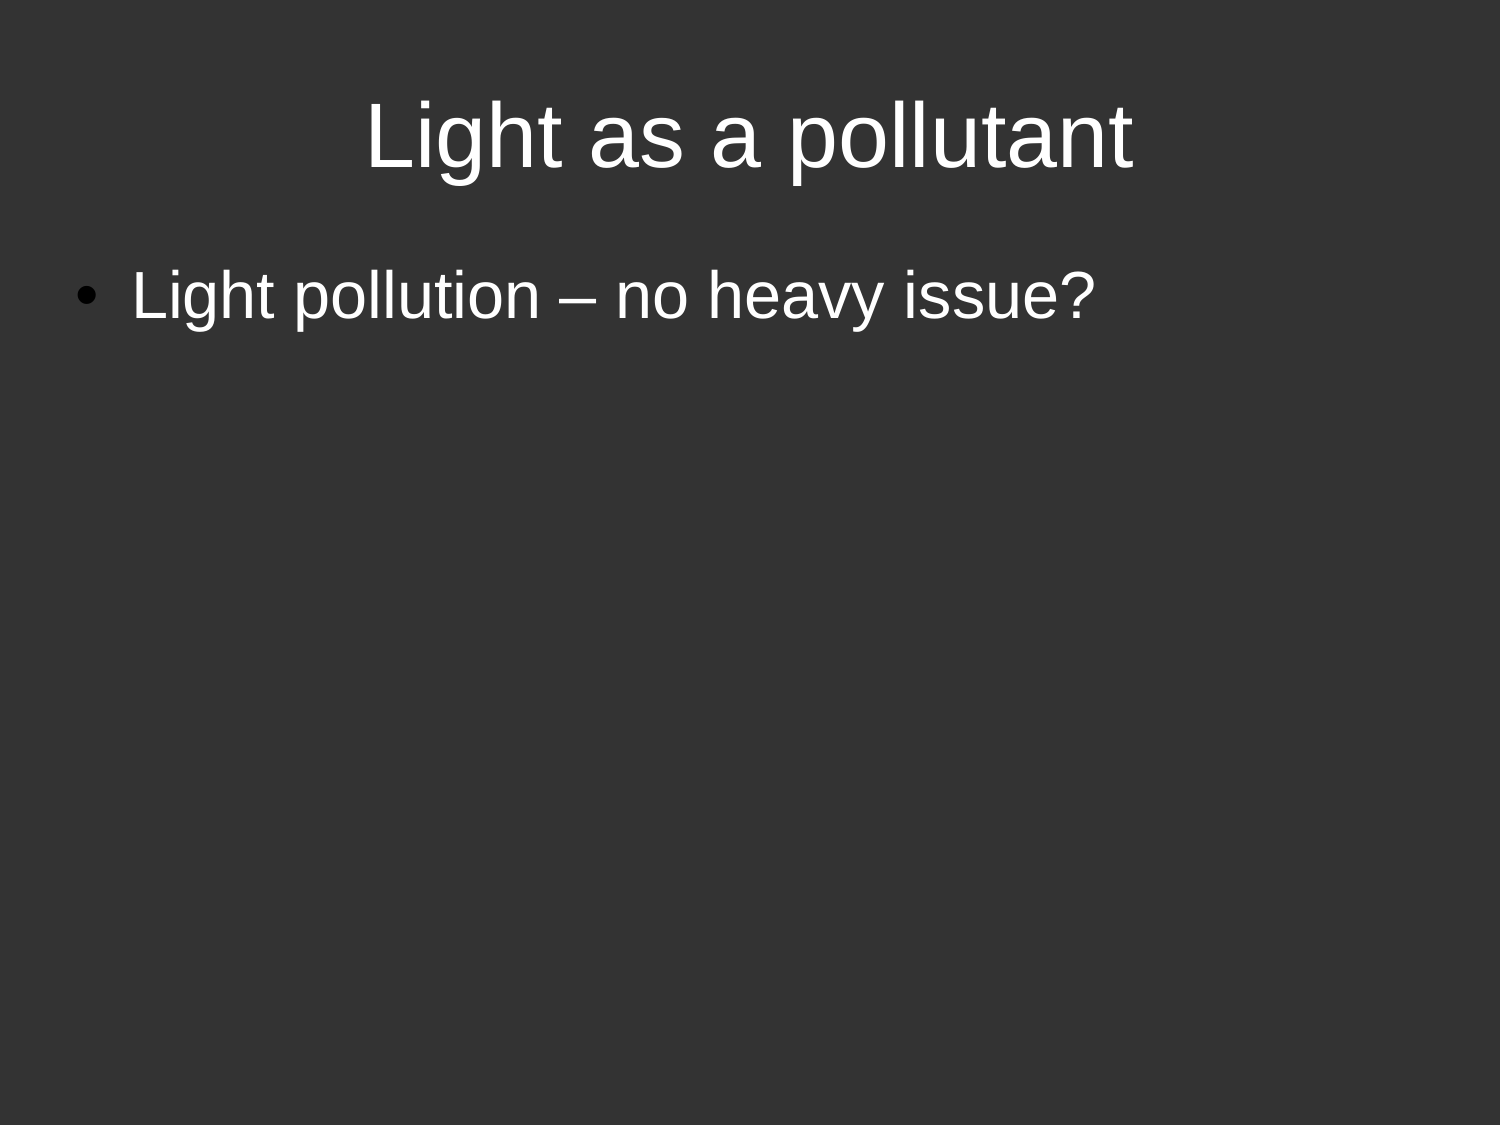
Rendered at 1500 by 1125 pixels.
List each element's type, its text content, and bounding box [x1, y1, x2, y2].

title Light as a pollutant [75, 21, 1425, 257]
list Light pollution – no heavy issue? [75, 262, 1425, 1005]
